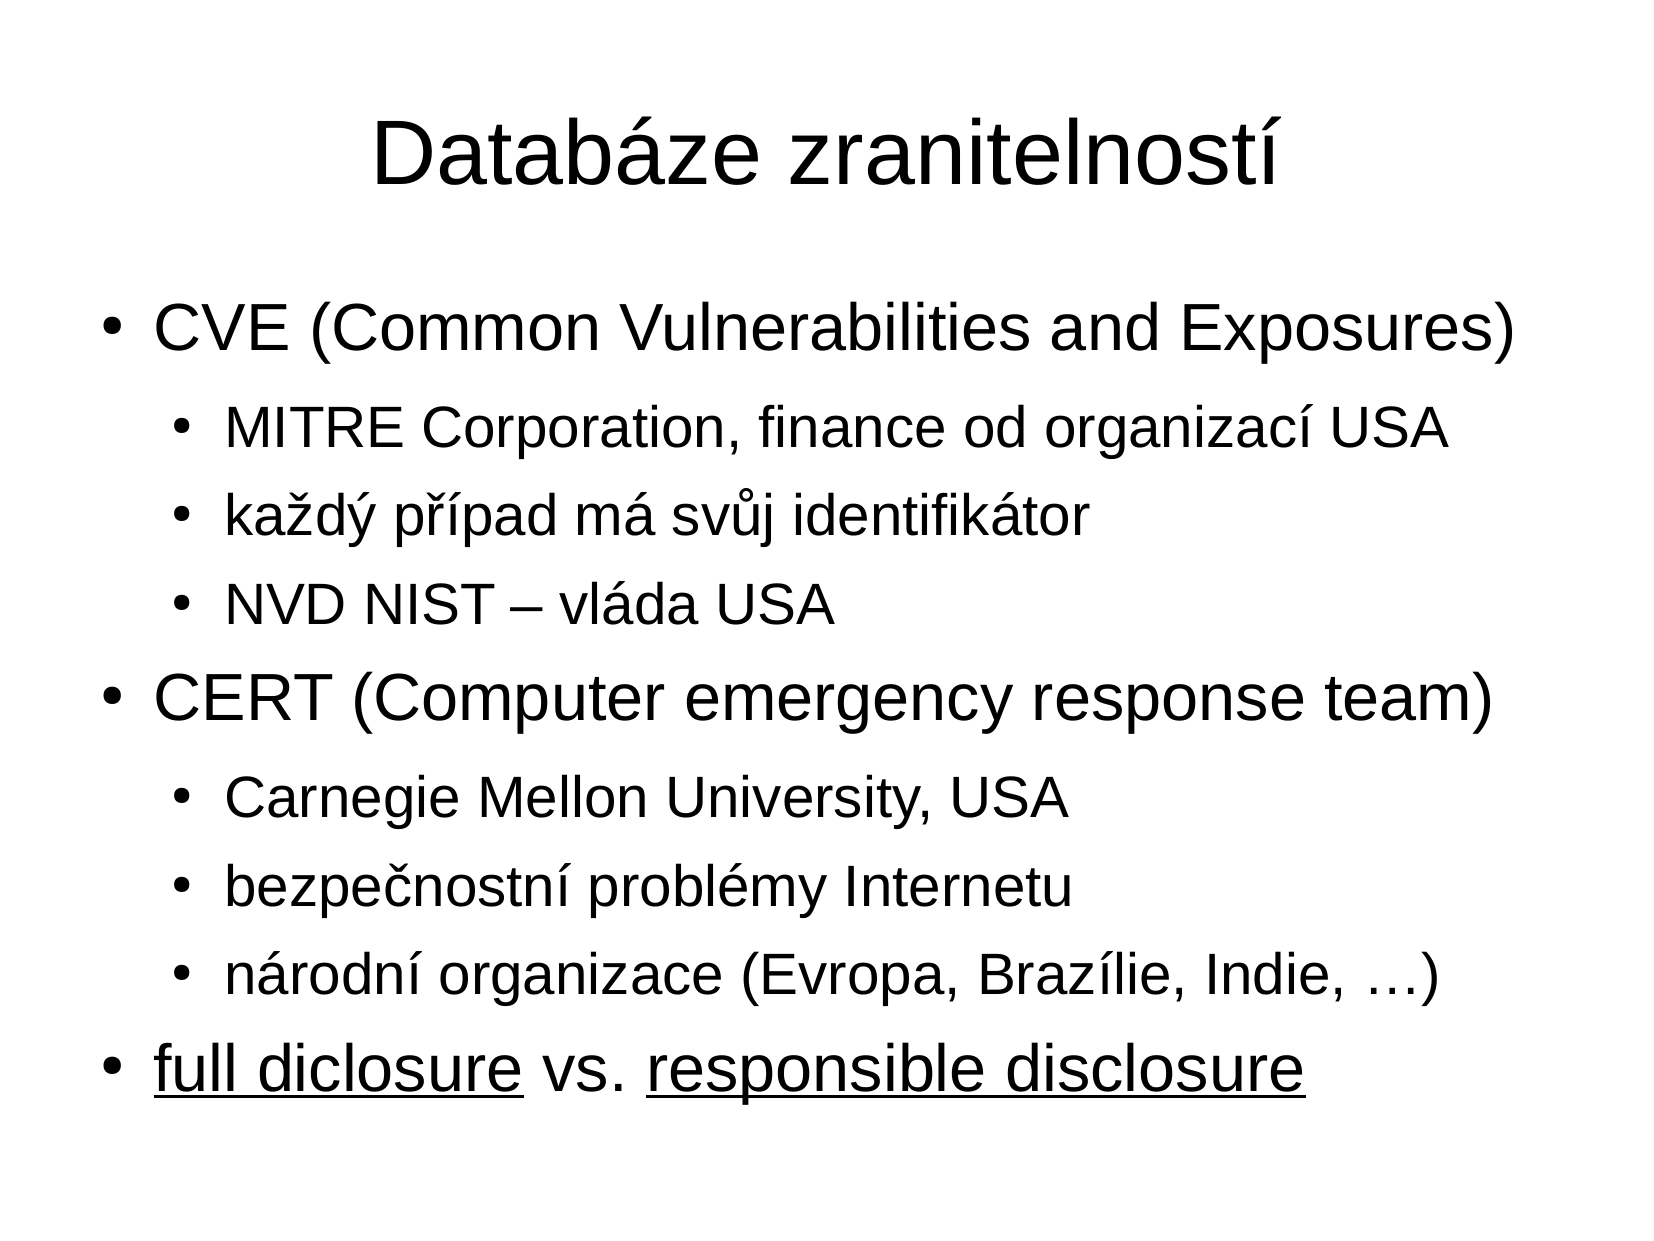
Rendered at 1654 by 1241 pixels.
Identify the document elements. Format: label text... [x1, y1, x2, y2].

list CVE (Common Vulnerabilities and Exposures) MITRE Corporation, finance od organizací USA každý případ má svůj identifikátor NVD NIST – vláda USA CERT (Computer emergency response team) Carnegie Mellon University, USA bezpečnostní problémy Internetu národní organizace (Evropa, Brazílie, Indie, …) full diclosure vs. responsible disclosure [82, 290, 1571, 1106]
title Databáze zranitelností [82, 56, 1571, 250]
